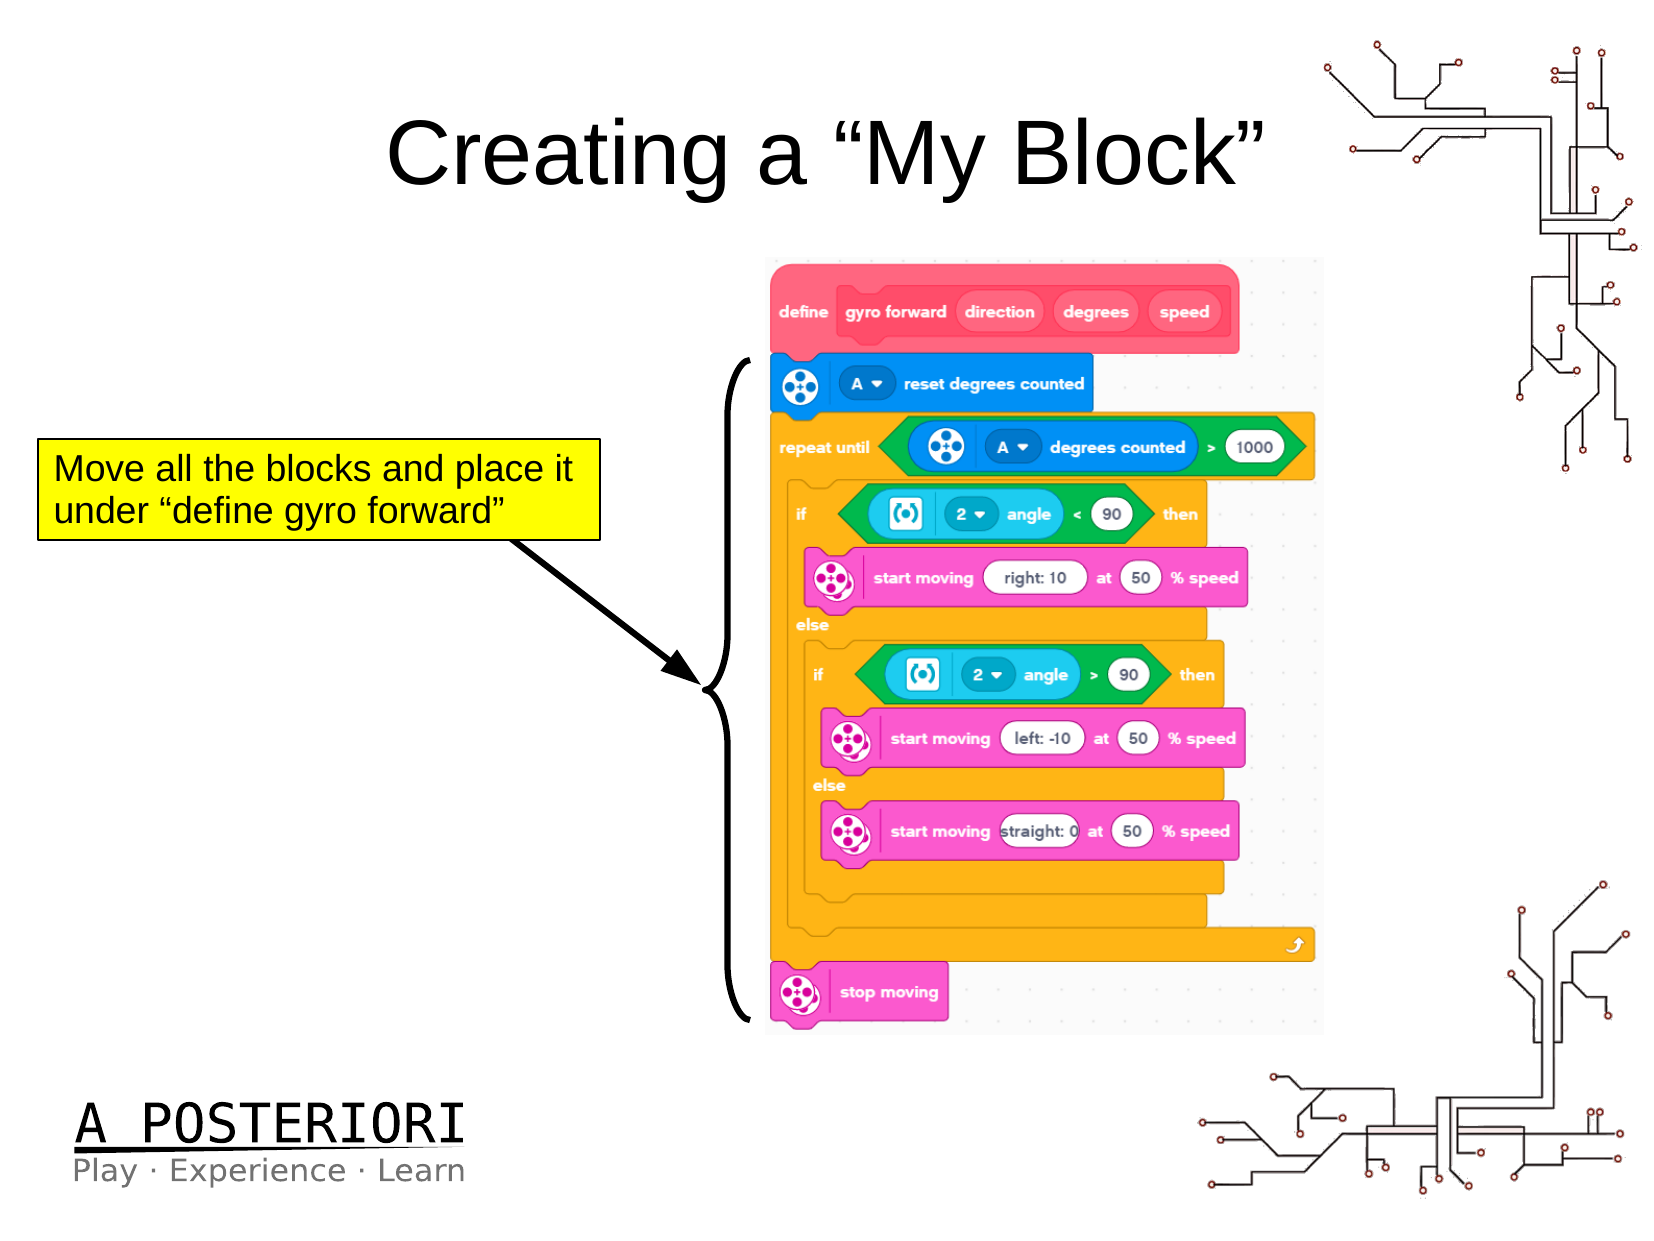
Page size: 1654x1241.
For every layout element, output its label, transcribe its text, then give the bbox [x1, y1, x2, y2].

picture [765, 35, 1643, 1200]
title Creating a “My Block” [82, 49, 1571, 257]
text_box Move all the blocks and place it under “define gyro forward” [37, 439, 601, 541]
